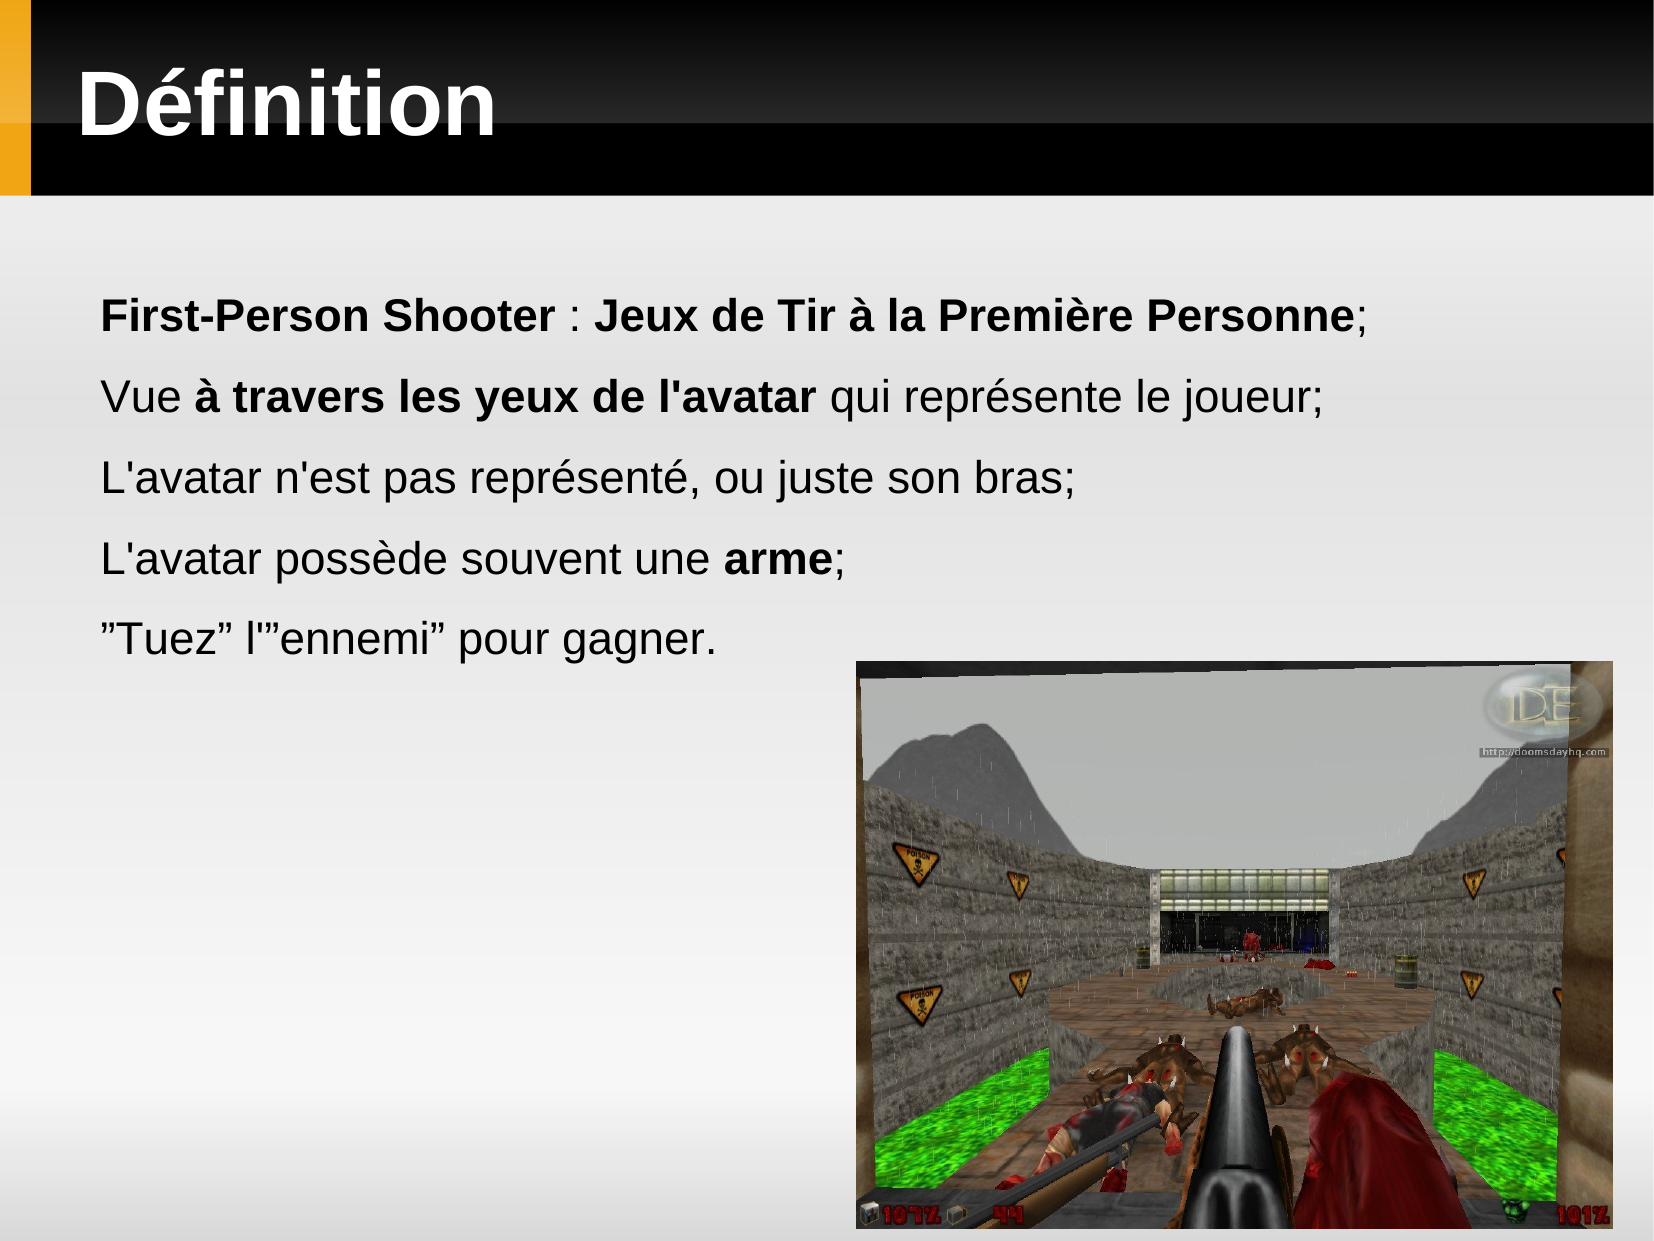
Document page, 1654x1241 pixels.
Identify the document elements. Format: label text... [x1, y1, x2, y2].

title Définition [76, 7, 1565, 200]
picture [0, 0, 1654, 1241]
list First-Person Shooter : Jeux de Tir à la Première Personne; Vue à travers les yeux de l'avatar qui représente le joueur; L'avatar n'est pas représenté, ou juste son bras; L'avatar possède souvent une arme; ”Tuez” l'”ennemi” pour gagner. [82, 290, 1571, 1094]
